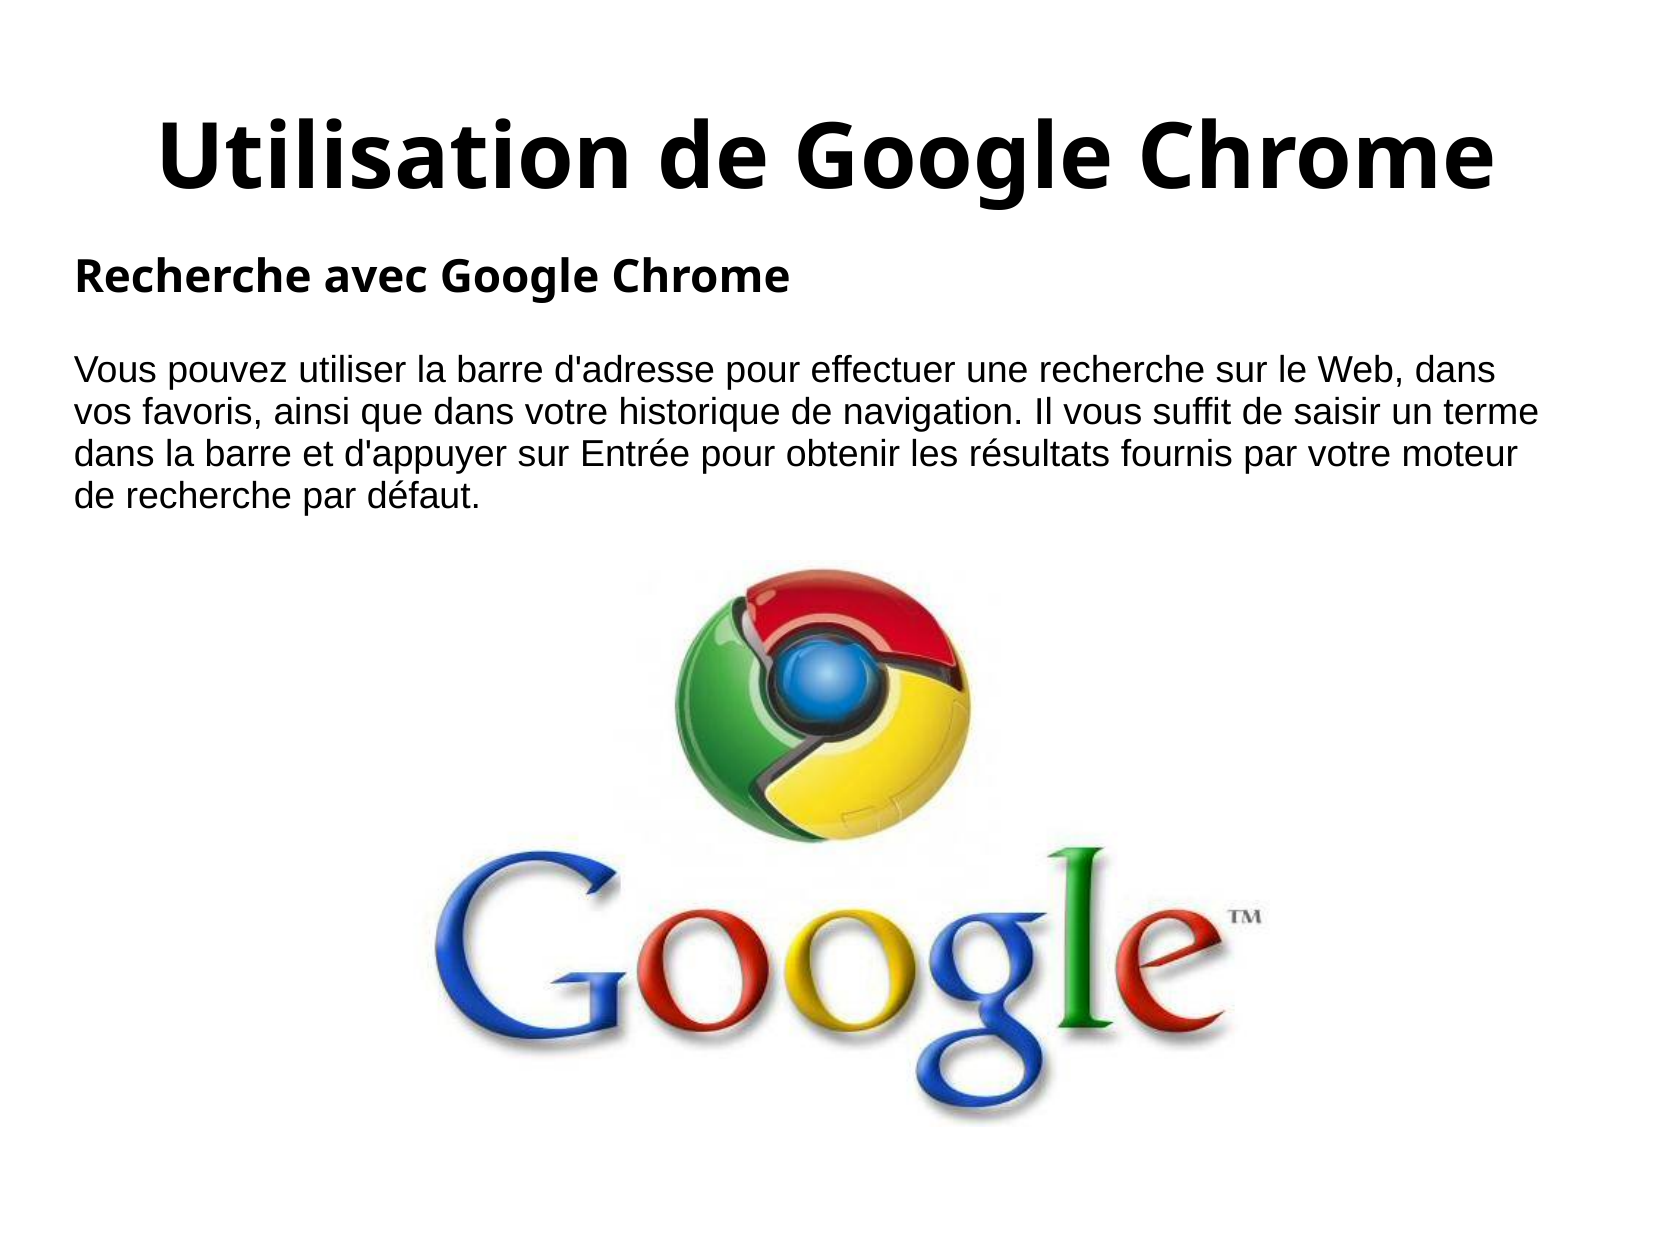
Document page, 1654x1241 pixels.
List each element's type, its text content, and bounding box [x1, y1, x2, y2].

text_box Recherche avec Google Chrome Vous pouvez utiliser la barre d'adresse pour effectuer une recherche sur le Web, dans vos favoris, ainsi que dans votre historique de navigation. Il vous suffit de saisir un terme dans la barre et d'appuyer sur Entrée pour obtenir les résultats fournis par votre moteur de recherche par défaut. [59, 236, 1565, 694]
title Utilisation de Google Chrome [82, 56, 1571, 250]
picture [391, 560, 1270, 1127]
